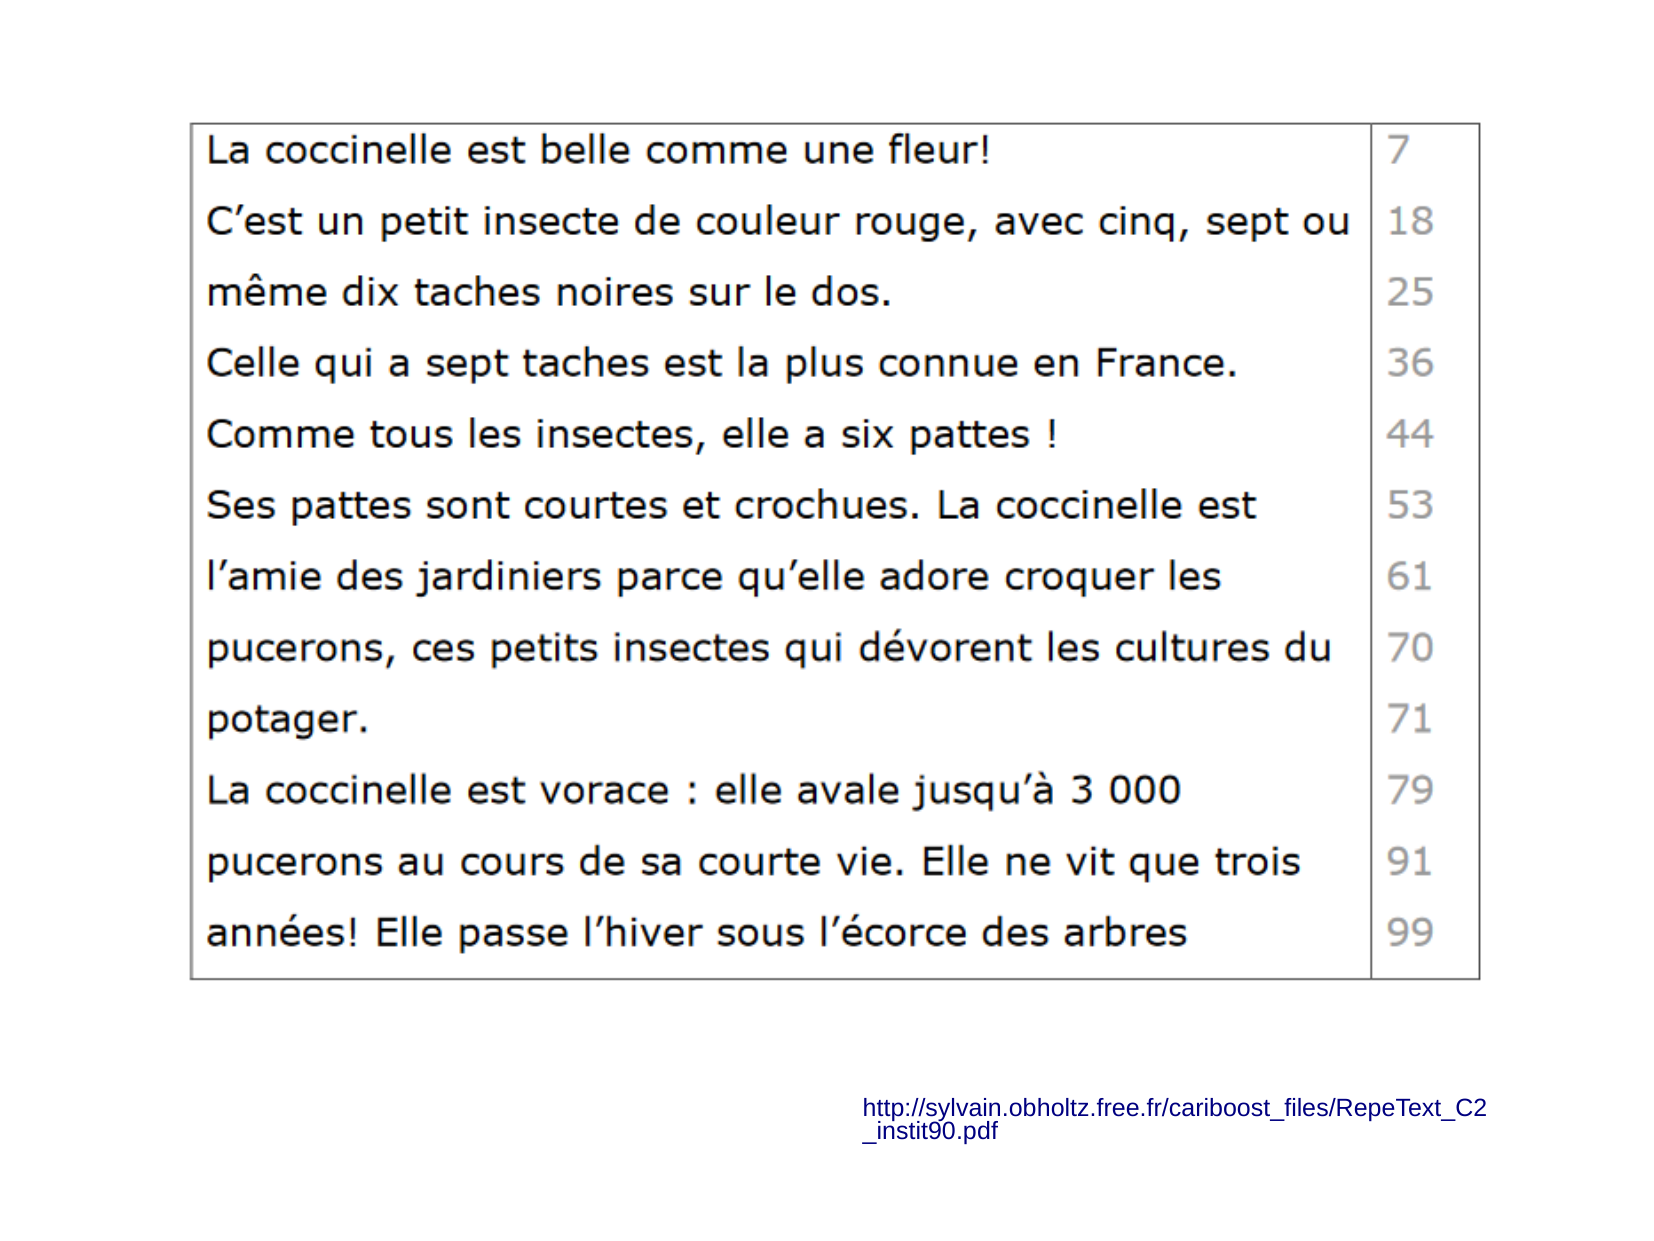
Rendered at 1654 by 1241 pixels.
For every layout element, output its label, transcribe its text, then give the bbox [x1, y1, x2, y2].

text_box http://sylvain.obholtz.free.fr/cariboost_files/RepeText_C2_instit90.pdf [847, 1086, 1512, 1172]
picture [82, 98, 1512, 1004]
